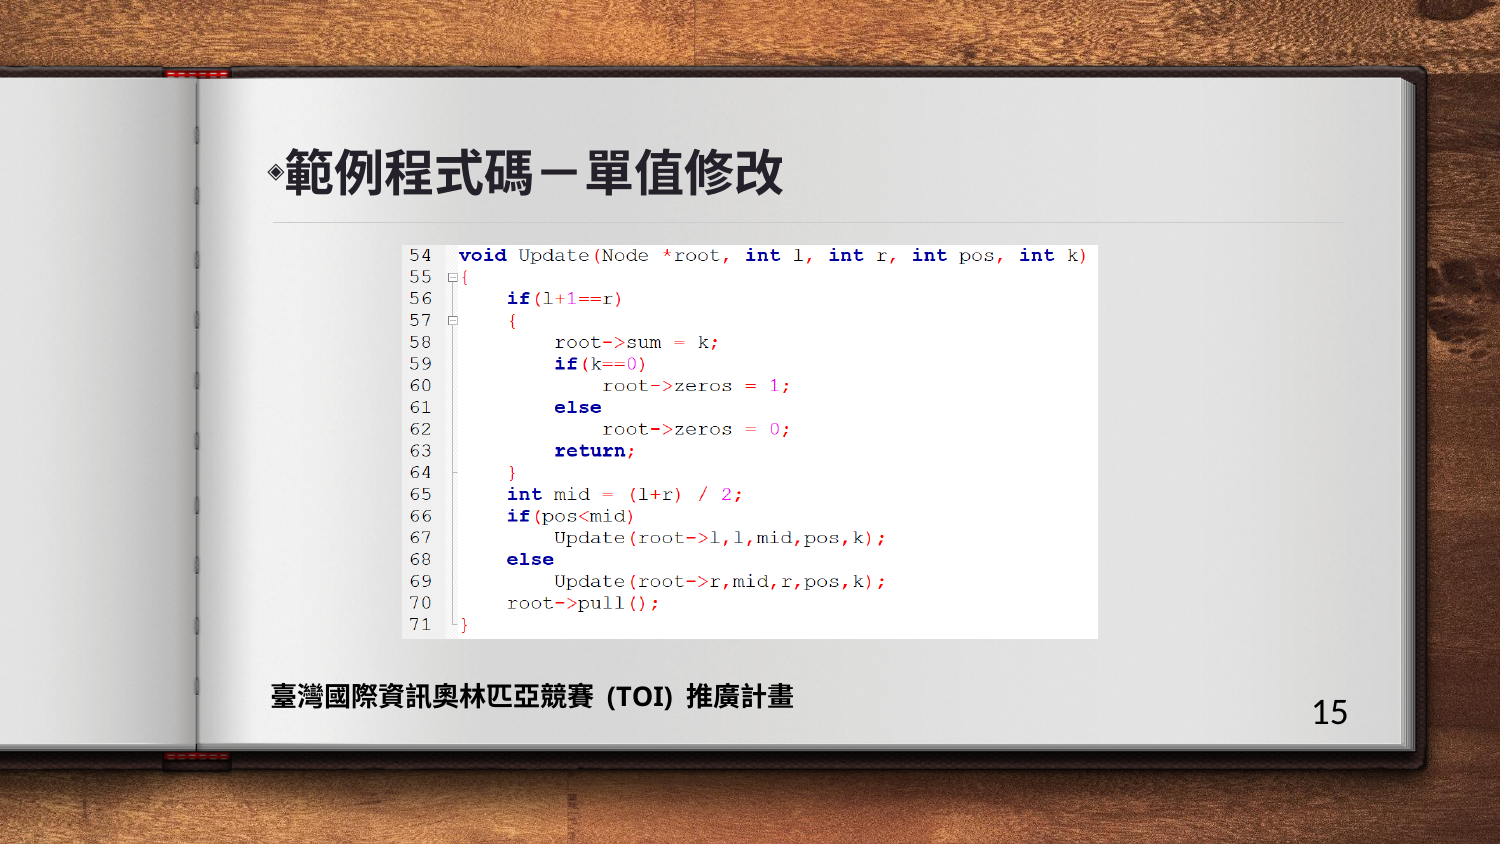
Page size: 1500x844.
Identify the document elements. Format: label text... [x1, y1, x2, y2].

chart [401, 245, 1099, 639]
text_box [1295, 672, 1386, 737]
list 範例程式碼－單值修改 [252, 126, 1194, 226]
